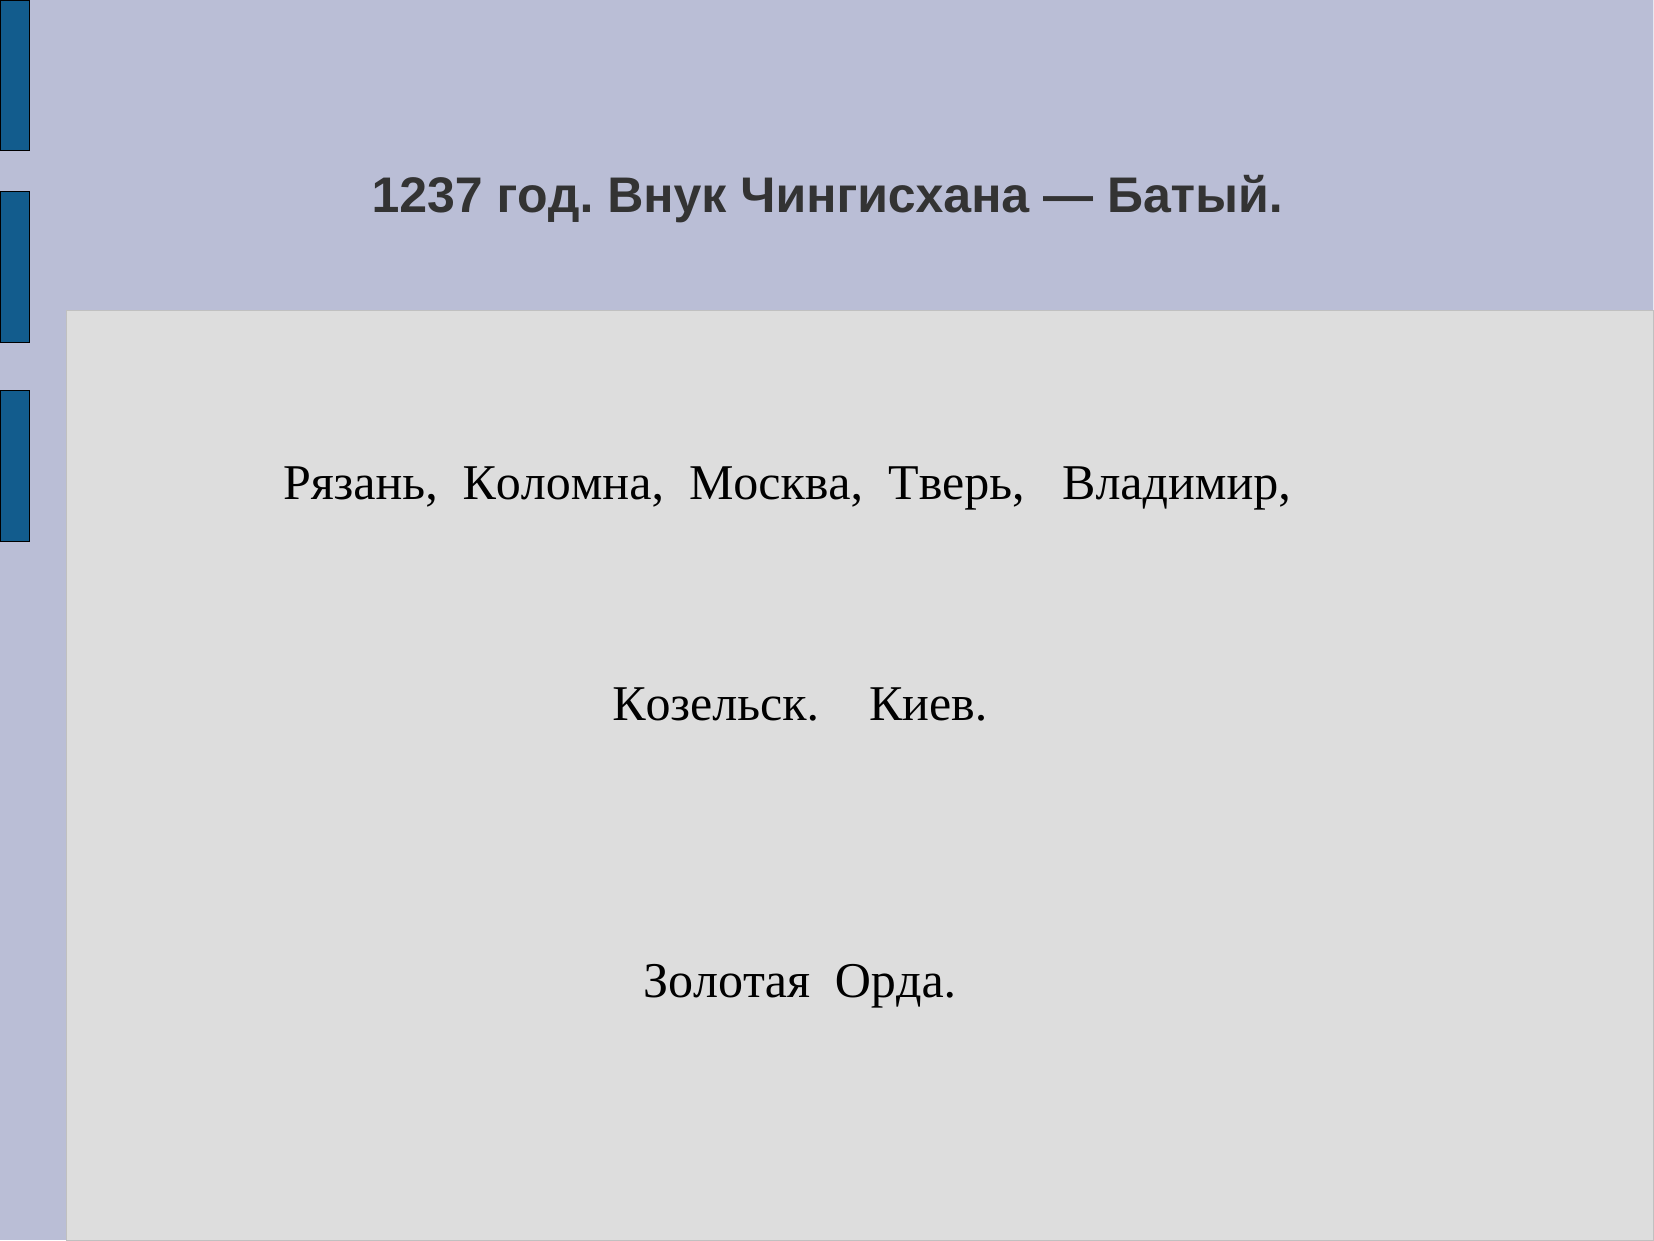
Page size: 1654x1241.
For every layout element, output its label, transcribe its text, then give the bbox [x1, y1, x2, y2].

text_box Рязань, Коломна, Москва, Тверь, Владимир, Козельск. Киев. Золотая Орда. [93, 340, 1506, 1123]
title 1237 год. Внук Чингисхана — Батый. [121, 91, 1534, 299]
